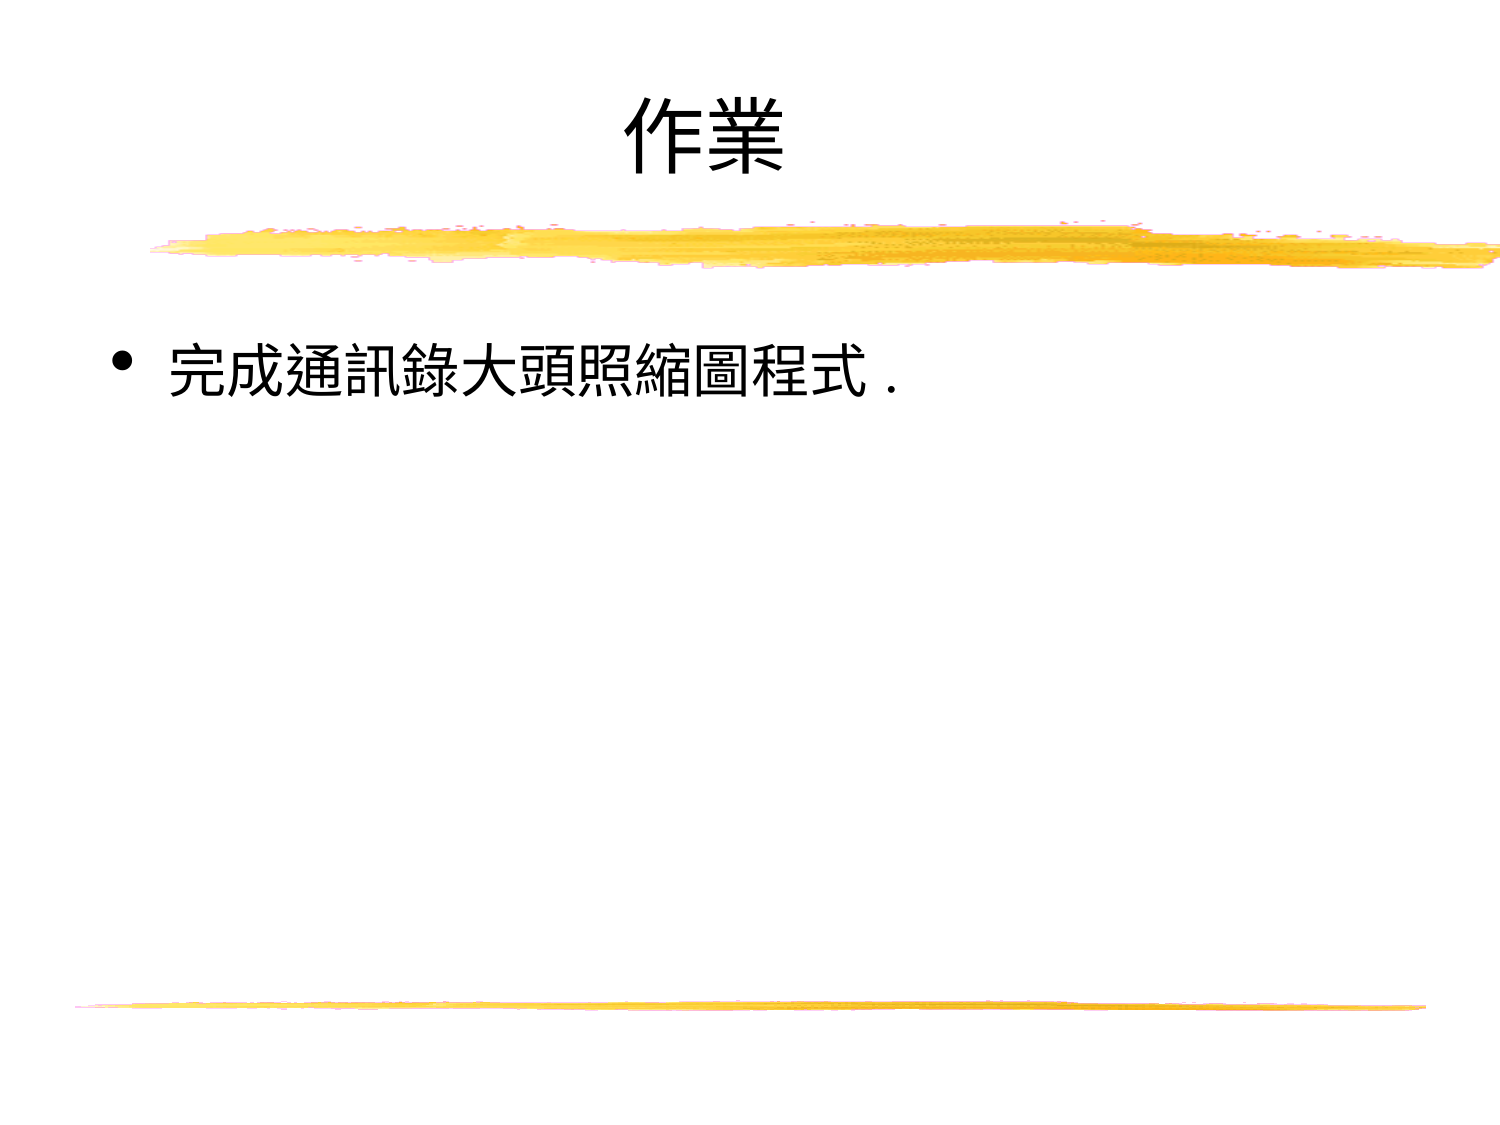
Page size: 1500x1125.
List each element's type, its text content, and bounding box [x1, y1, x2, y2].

title 作業 [66, 44, 1342, 218]
list 完成通訊錄大頭照縮圖程式. [112, 324, 1388, 986]
picture [150, 215, 1500, 279]
picture [75, 999, 1426, 1013]
